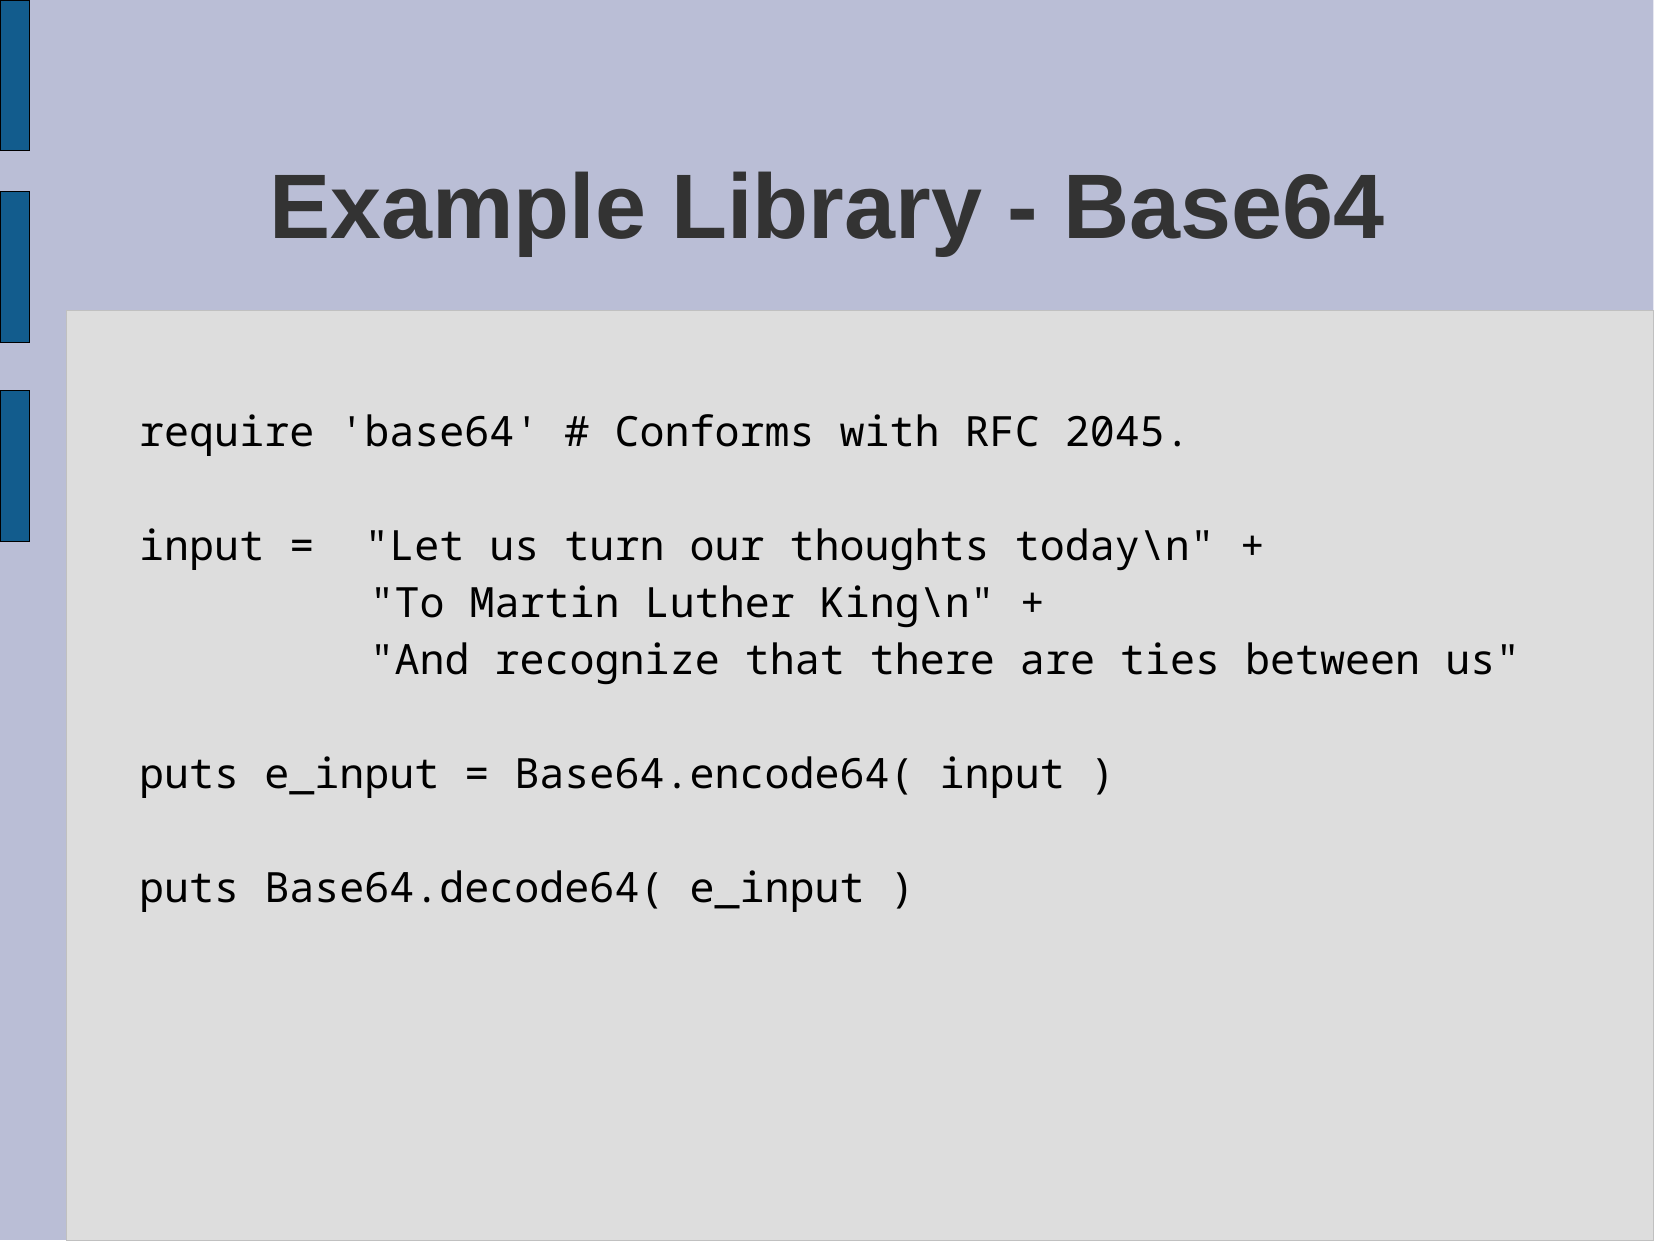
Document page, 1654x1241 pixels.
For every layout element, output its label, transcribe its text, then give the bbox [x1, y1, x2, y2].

list require 'base64' # Conforms with RFC 2045. input = "Let us turn our thoughts today\n" + "To Martin Luther King\n" + "And recognize that there are ties between us" puts e_input = Base64.encode64( input ) puts Base64.decode64( e_input ) [121, 344, 1619, 1127]
title Example Library - Base64 [121, 102, 1534, 311]
